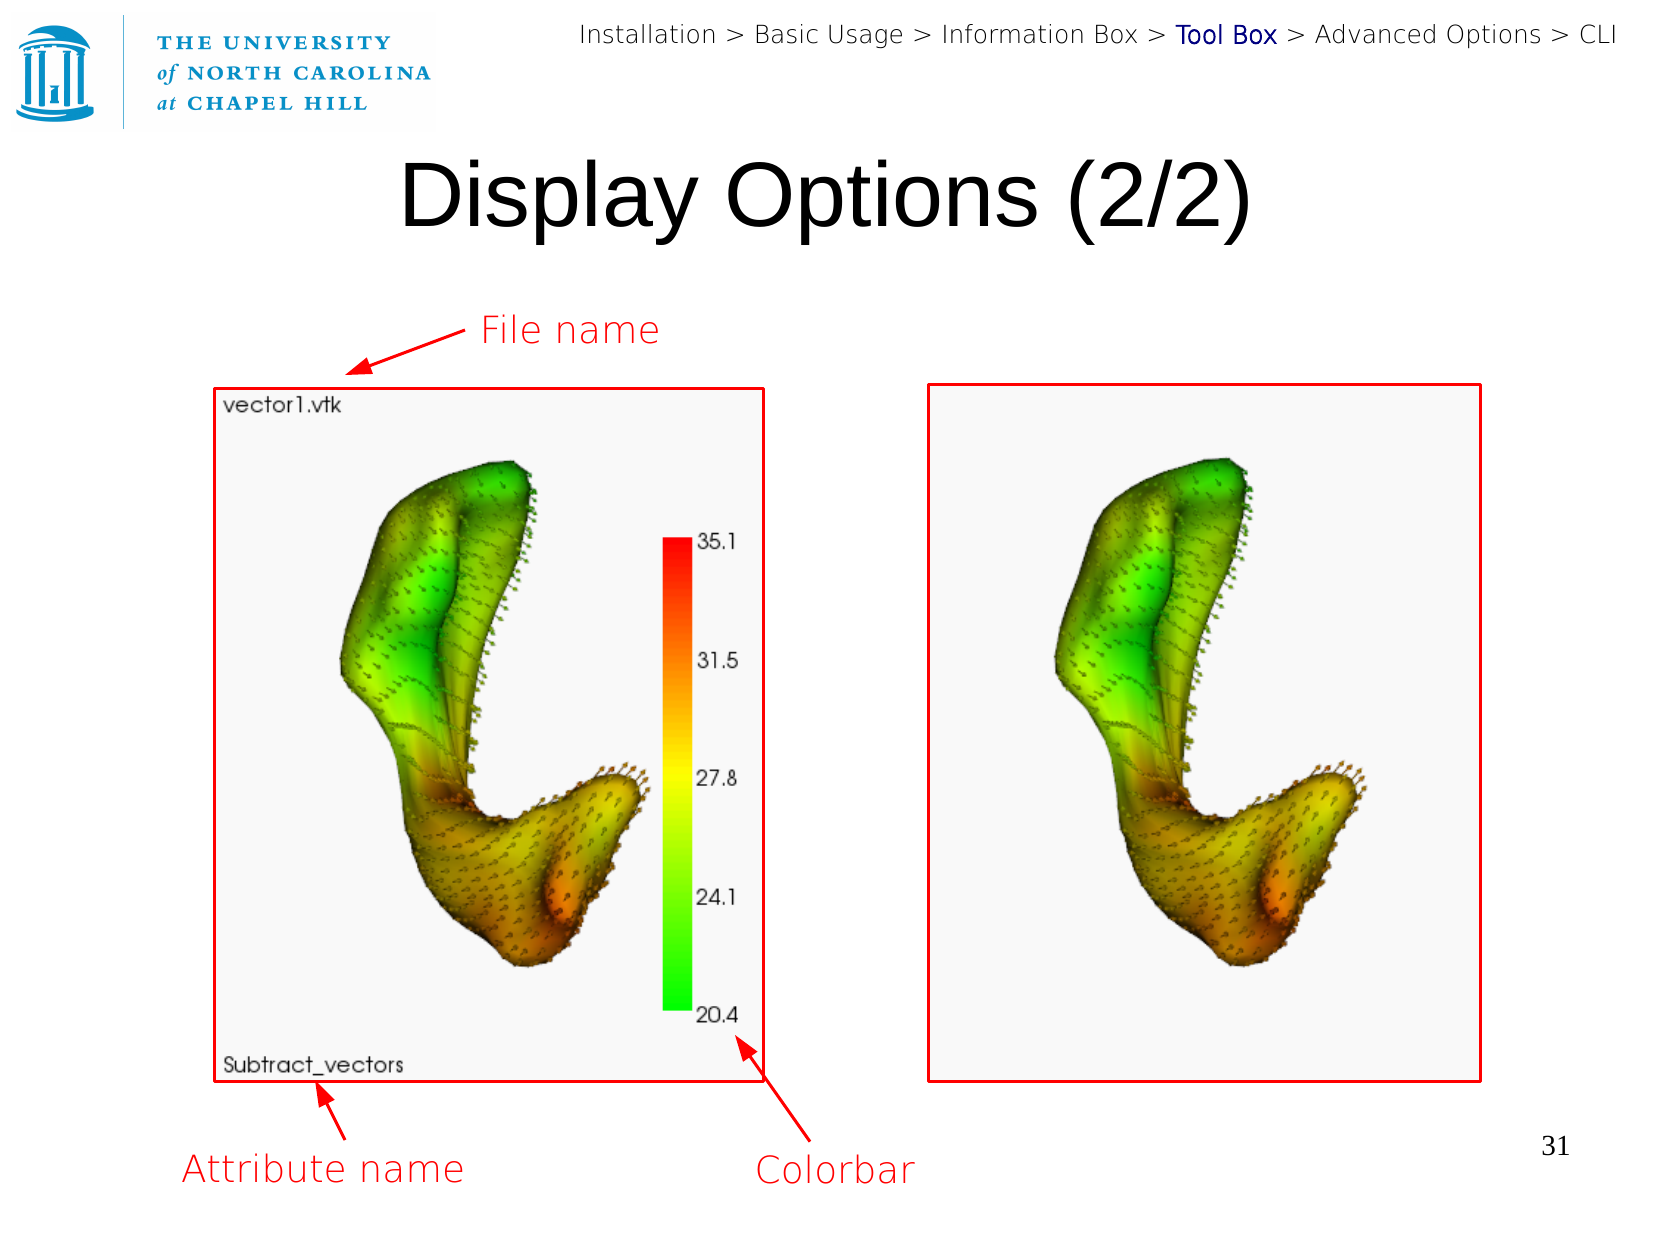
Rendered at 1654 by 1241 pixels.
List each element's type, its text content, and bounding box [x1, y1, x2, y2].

picture [930, 386, 1480, 1081]
title Display Options (2/2) [82, 90, 1571, 298]
picture [216, 390, 763, 1081]
text_box Attribute name [166, 1140, 481, 1199]
text_box File name [465, 301, 676, 361]
picture [11, 12, 436, 132]
text_box Installation > Basic Usage > Information Box > Tool Box > Advanced Options > CLI [564, 12, 1654, 58]
text_box Colorbar [739, 1141, 931, 1201]
